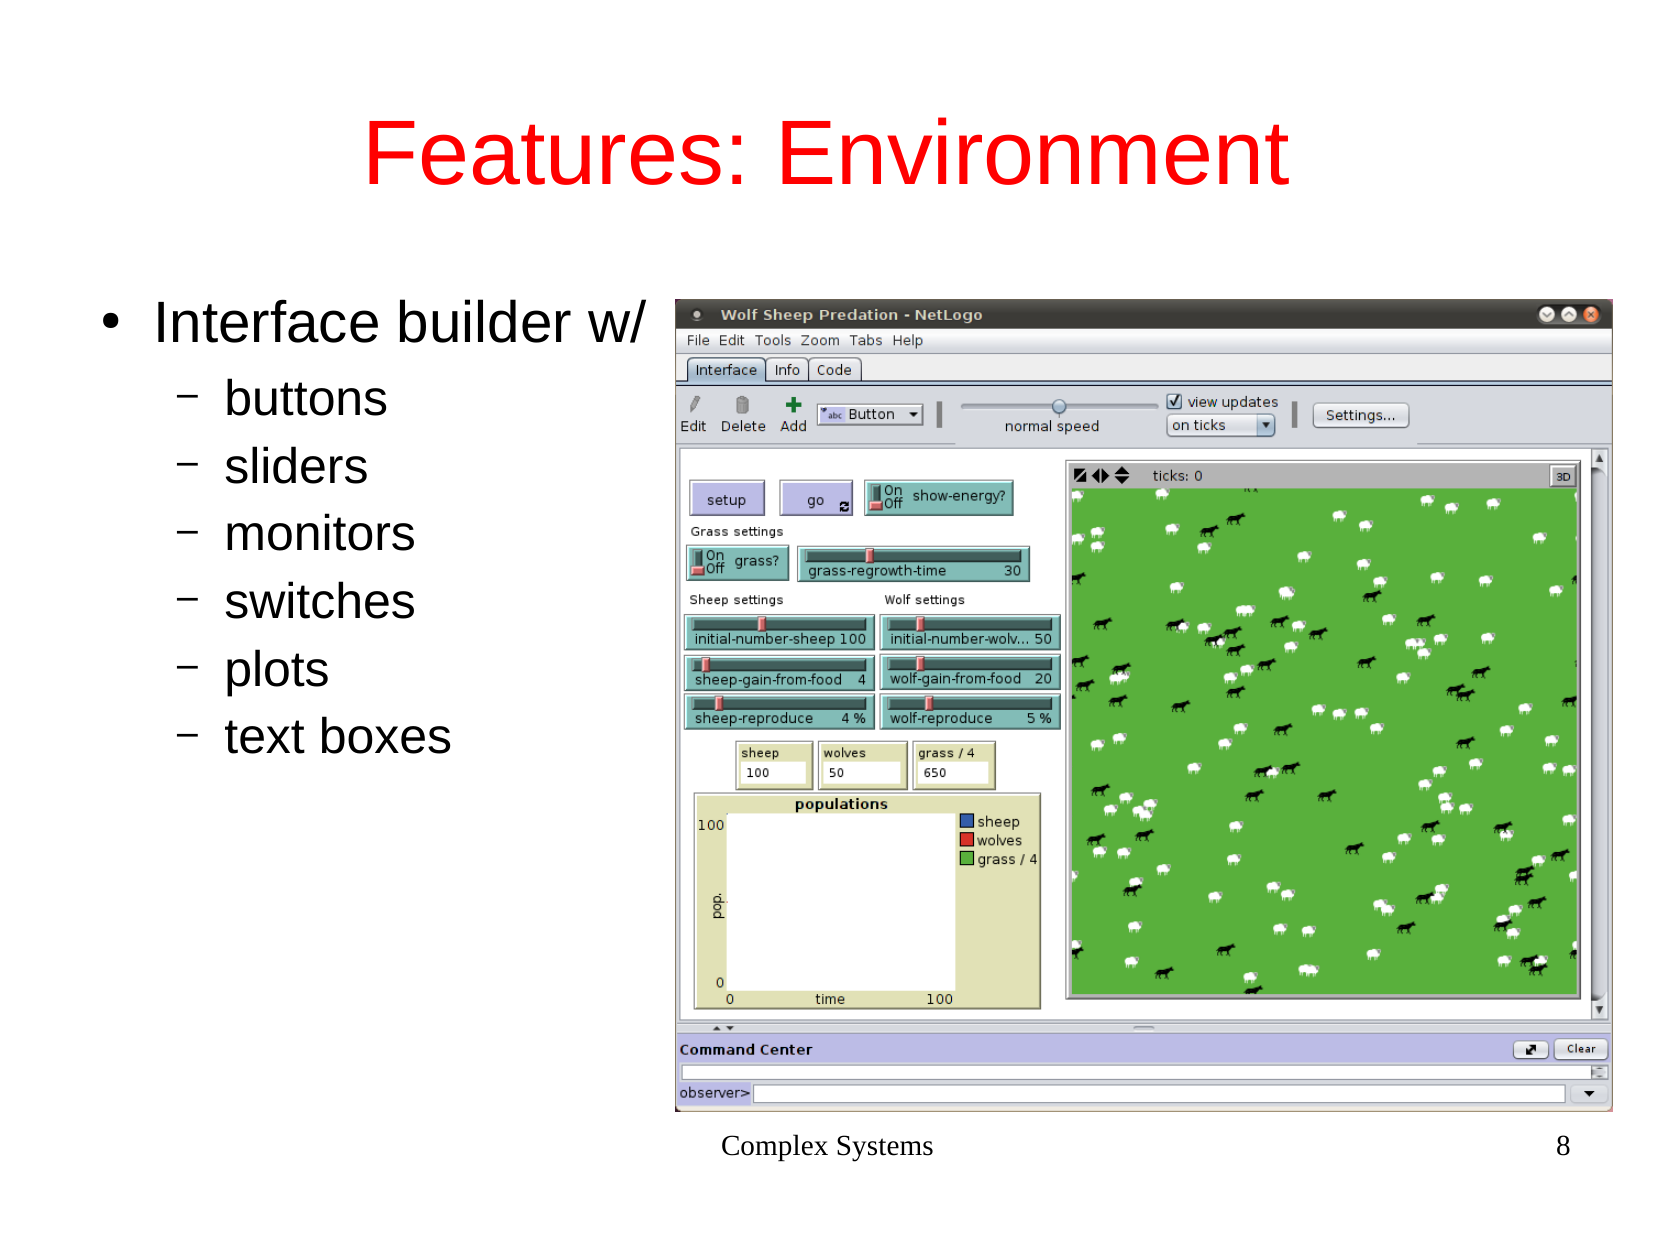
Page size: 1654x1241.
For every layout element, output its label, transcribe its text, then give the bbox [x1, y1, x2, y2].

list Interface builder w/ buttons sliders monitors switches plots text boxes [82, 290, 1571, 1109]
picture [675, 299, 1613, 1112]
title Features: Environment [82, 49, 1571, 257]
